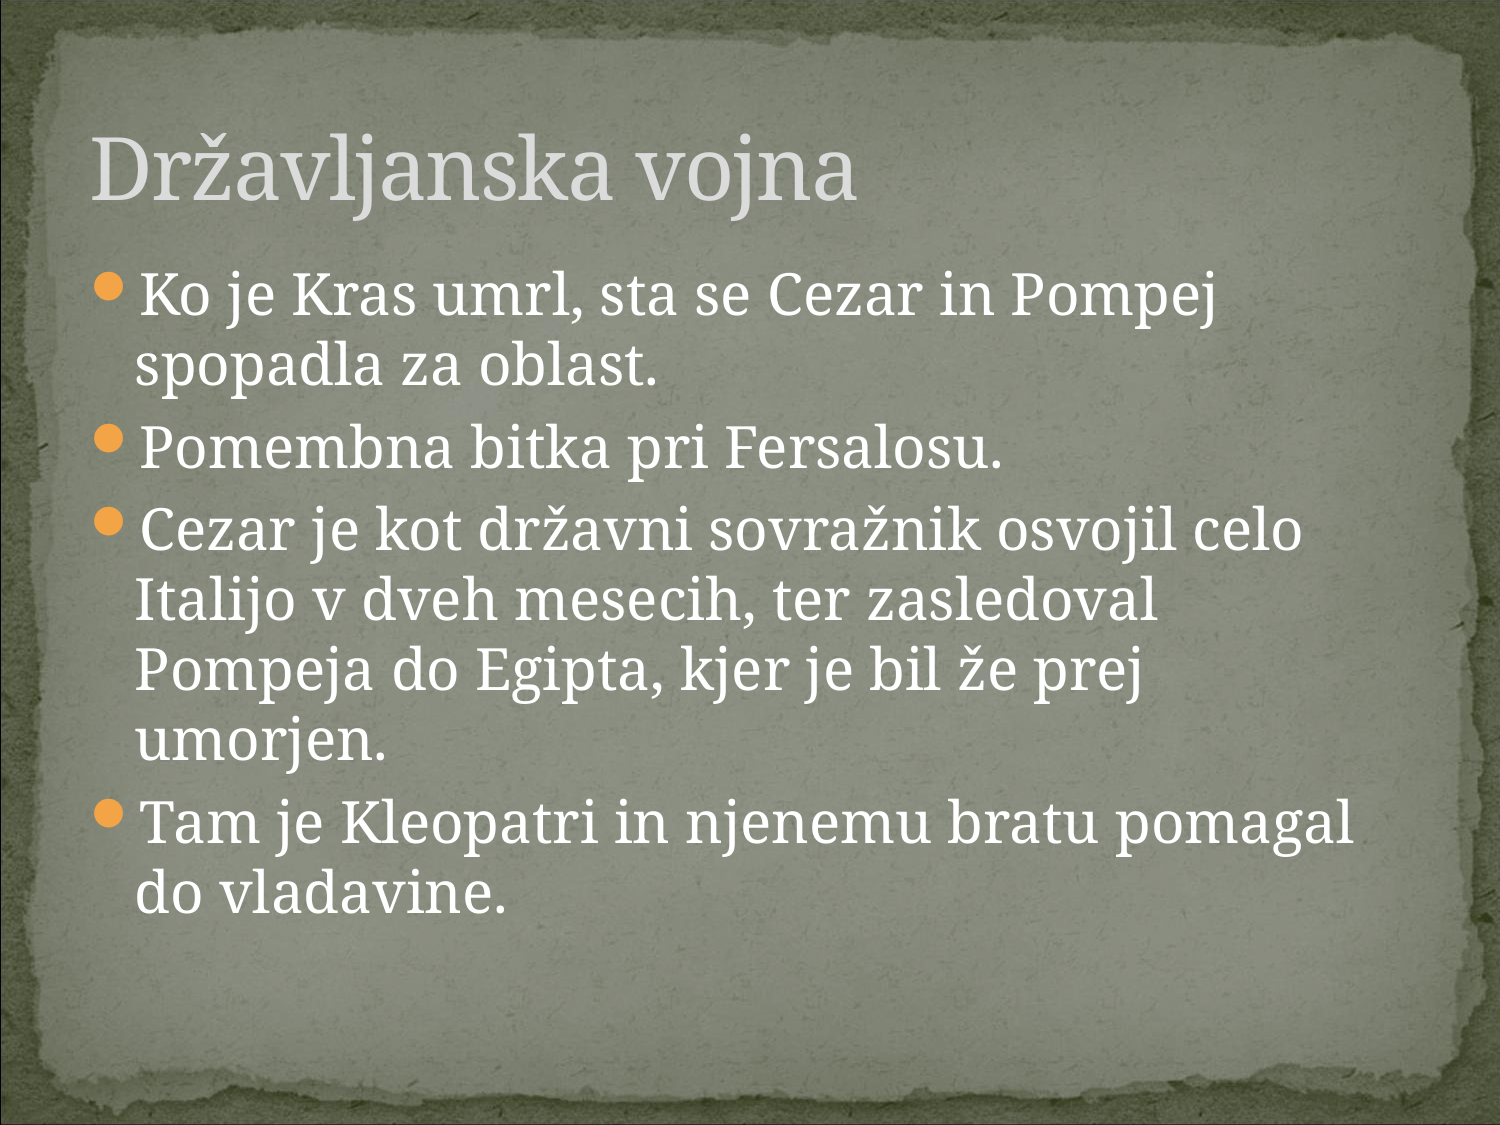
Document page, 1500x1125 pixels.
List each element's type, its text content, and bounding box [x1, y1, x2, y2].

title Državljanska vojna [75, 24, 1425, 225]
picture [0, 0, 1500, 1125]
list Ko je Kras umrl, sta se Cezar in Pompej spopadla za oblast. Pomembna bitka pri Fersalosu. Cezar je kot državni sovražnik osvojil celo Italijo v dveh mesecih, ter zasledoval Pompeja do Egipta, kjer je bil že prej umorjen. Tam je Kleopatri in njenemu bratu pomagal do vladavine. [75, 249, 1425, 1000]
